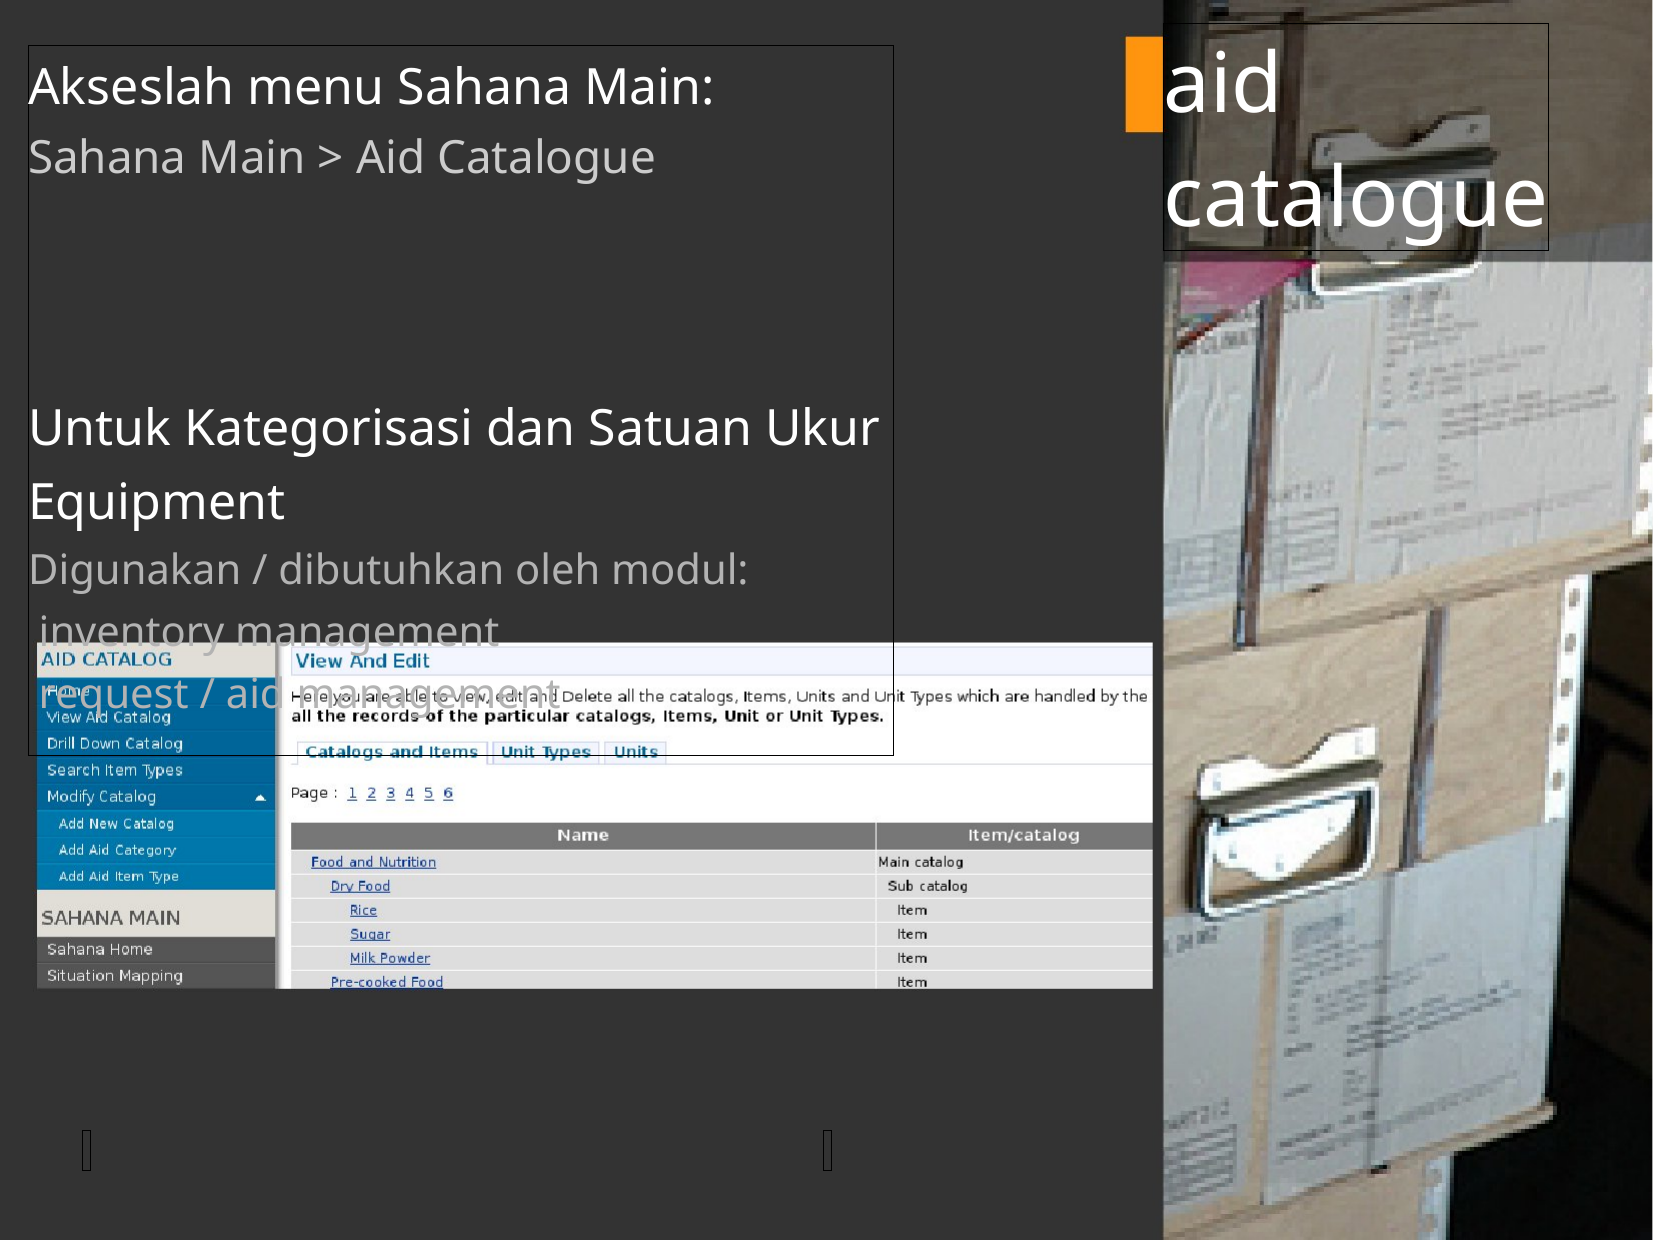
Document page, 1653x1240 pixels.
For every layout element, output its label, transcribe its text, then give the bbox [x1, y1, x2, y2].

text_box aid catalogue [1163, 23, 1549, 251]
picture [0, 0, 1653, 1240]
text_box Akseslah menu Sahana Main: Sahana Main > Aid Catalogue Untuk Kategorisasi dan Satuan Ukur Equipment Digunakan / dibutuhkan oleh modul: ­ inventory management ­ request / aid management [28, 45, 894, 756]
